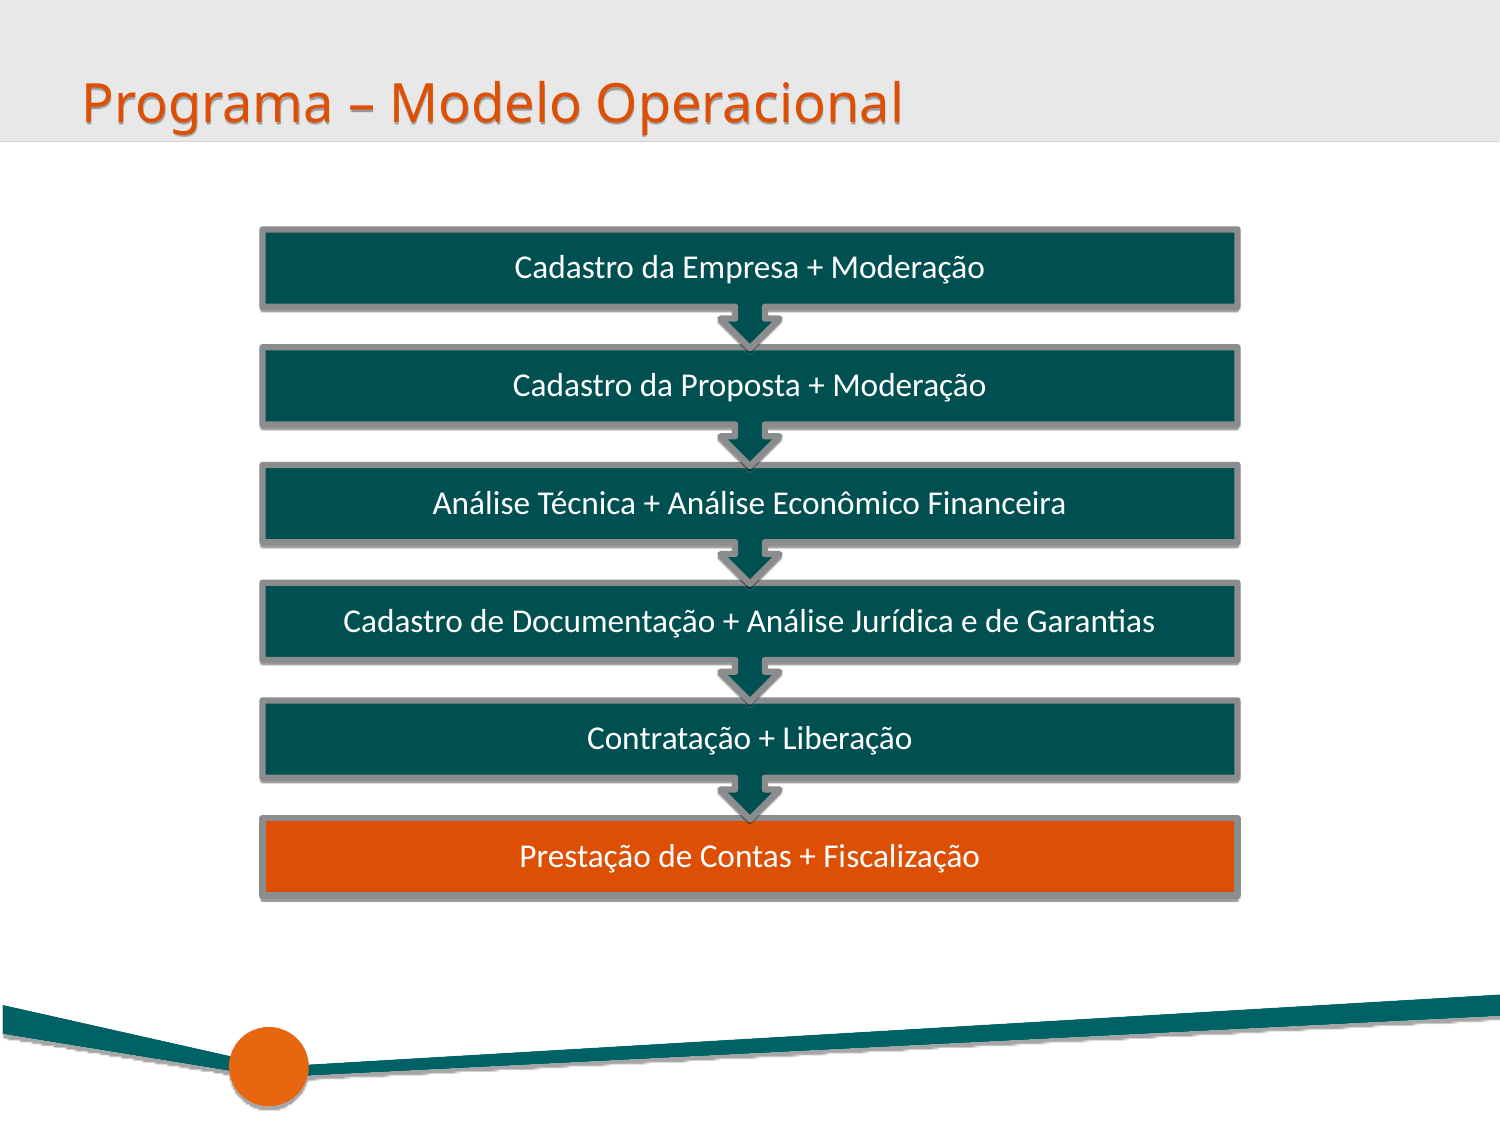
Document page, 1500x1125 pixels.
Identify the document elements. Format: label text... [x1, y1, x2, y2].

text_box Prestação de Contas + Fiscalização [262, 818, 1238, 896]
title Programa – Modelo Operacional [66, 18, 1417, 141]
text_box Cadastro da Empresa + Moderação [262, 229, 1238, 349]
text_box Análise Técnica + Análise Econômico Financeira [262, 464, 1238, 584]
text_box Cadastro de Documentação + Análise Jurídica e de Garantias [262, 582, 1238, 702]
text_box Cadastro da Proposta + Moderação [262, 347, 1238, 467]
text_box Contratação + Liberação [262, 700, 1238, 820]
